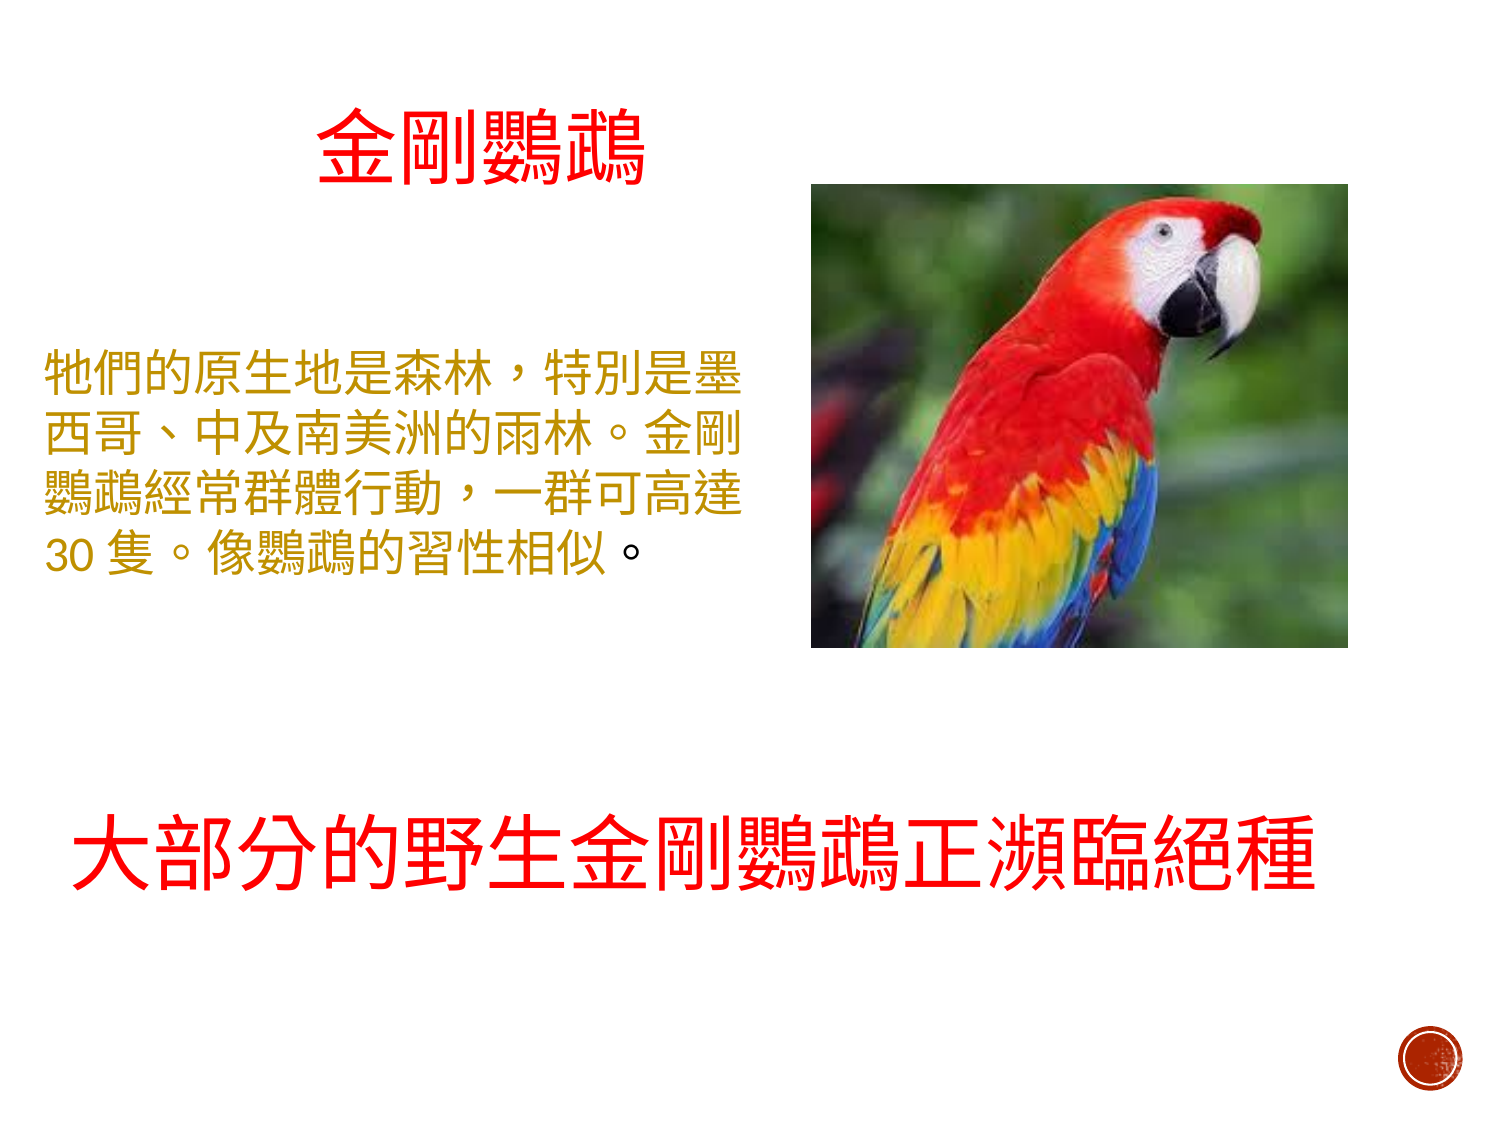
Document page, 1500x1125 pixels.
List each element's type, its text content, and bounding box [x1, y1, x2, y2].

text_box 金剛鸚鵡 [300, 87, 663, 202]
text_box 牠們的原生地是森林，特別是墨西哥、中及南美洲的雨林。金剛鸚鵡經常群體行動，一群可高達30隻。像鸚鵡的習性相似。 [29, 334, 779, 589]
text_box 大部分的野生金剛鸚鵡正瀕臨絕種 [55, 793, 1334, 908]
picture [811, 184, 1348, 648]
